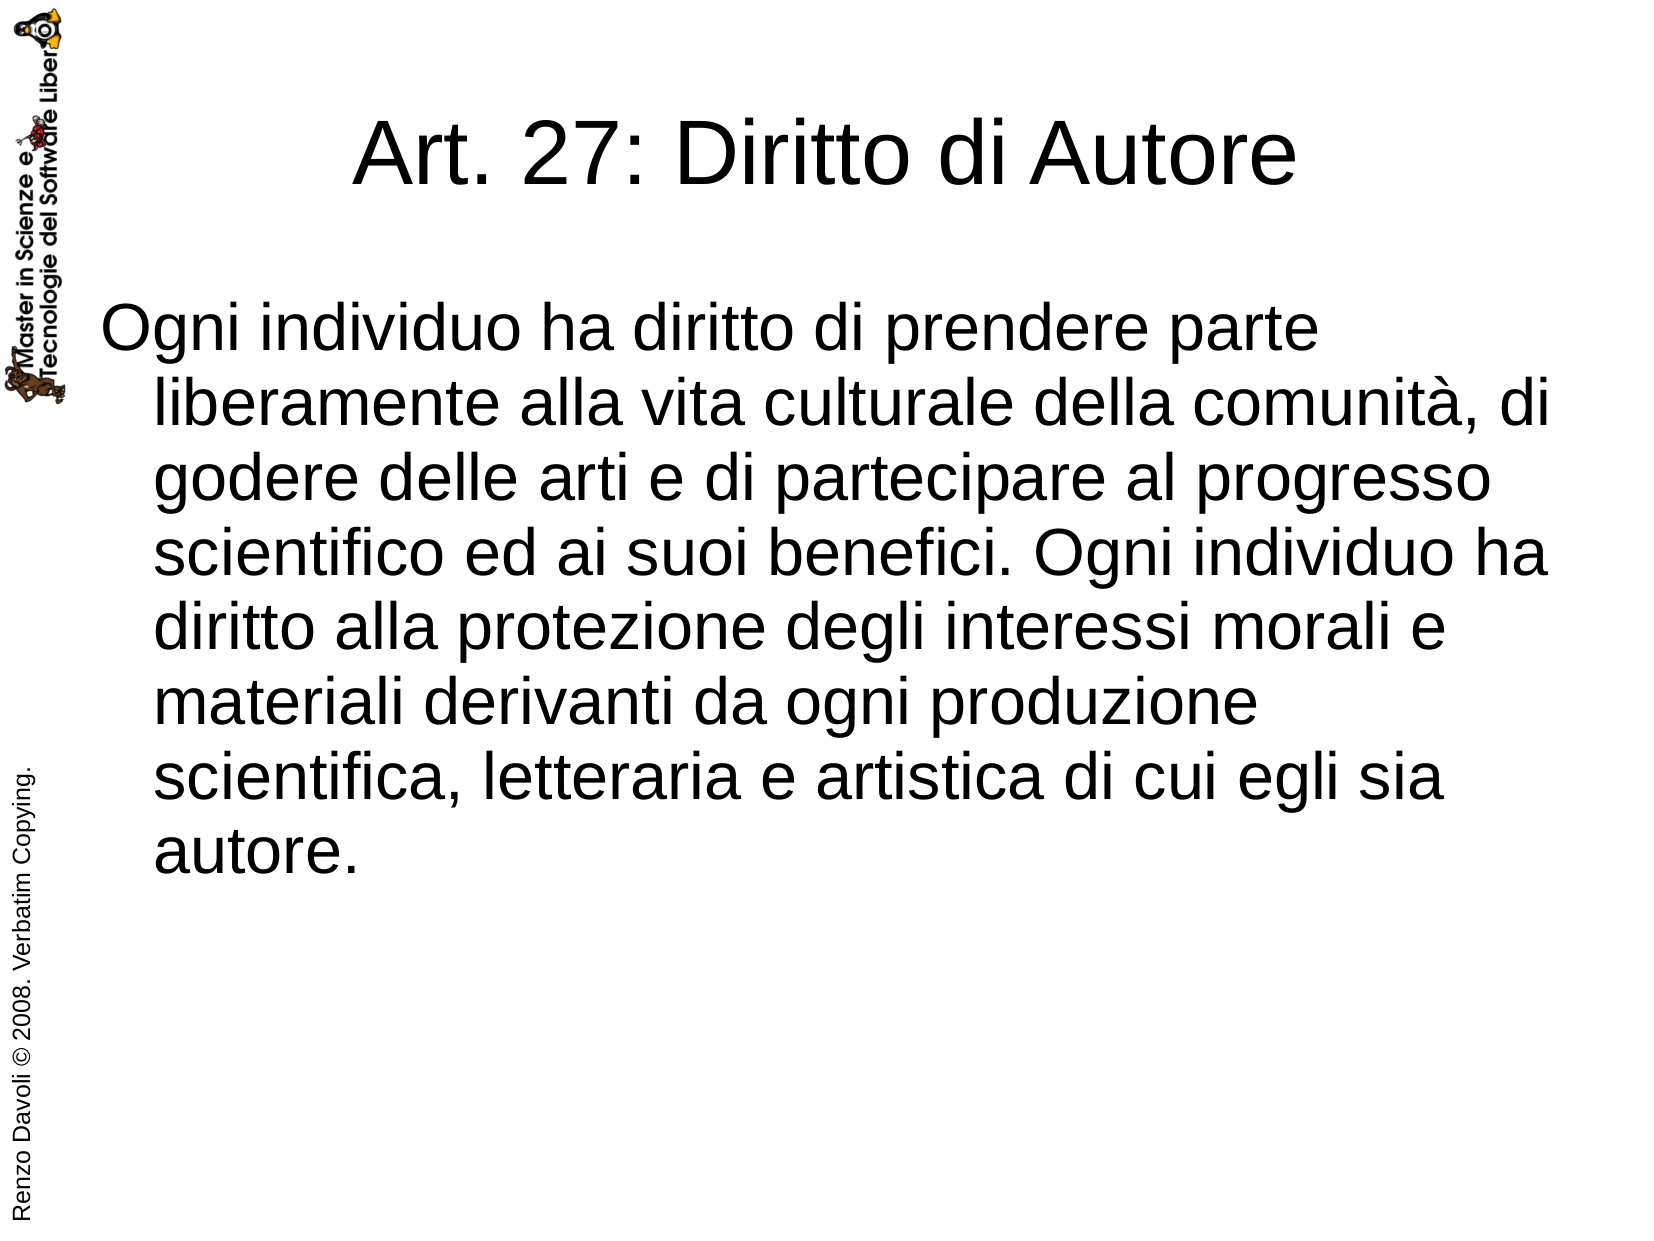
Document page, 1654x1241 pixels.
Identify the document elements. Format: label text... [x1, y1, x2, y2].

title Art. 27: Diritto di Autore [82, 56, 1571, 250]
picture [1, 2, 69, 413]
list Ogni individuo ha diritto di prendere parte liberamente alla vita culturale della comunità, di godere delle arti e di partecipare al progresso scientifico ed ai suoi benefici. Ogni individuo ha diritto alla protezione degli interessi morali e materiali derivanti da ogni produzione scientifica, letteraria e artistica di cui egli sia autore. [82, 290, 1571, 1094]
